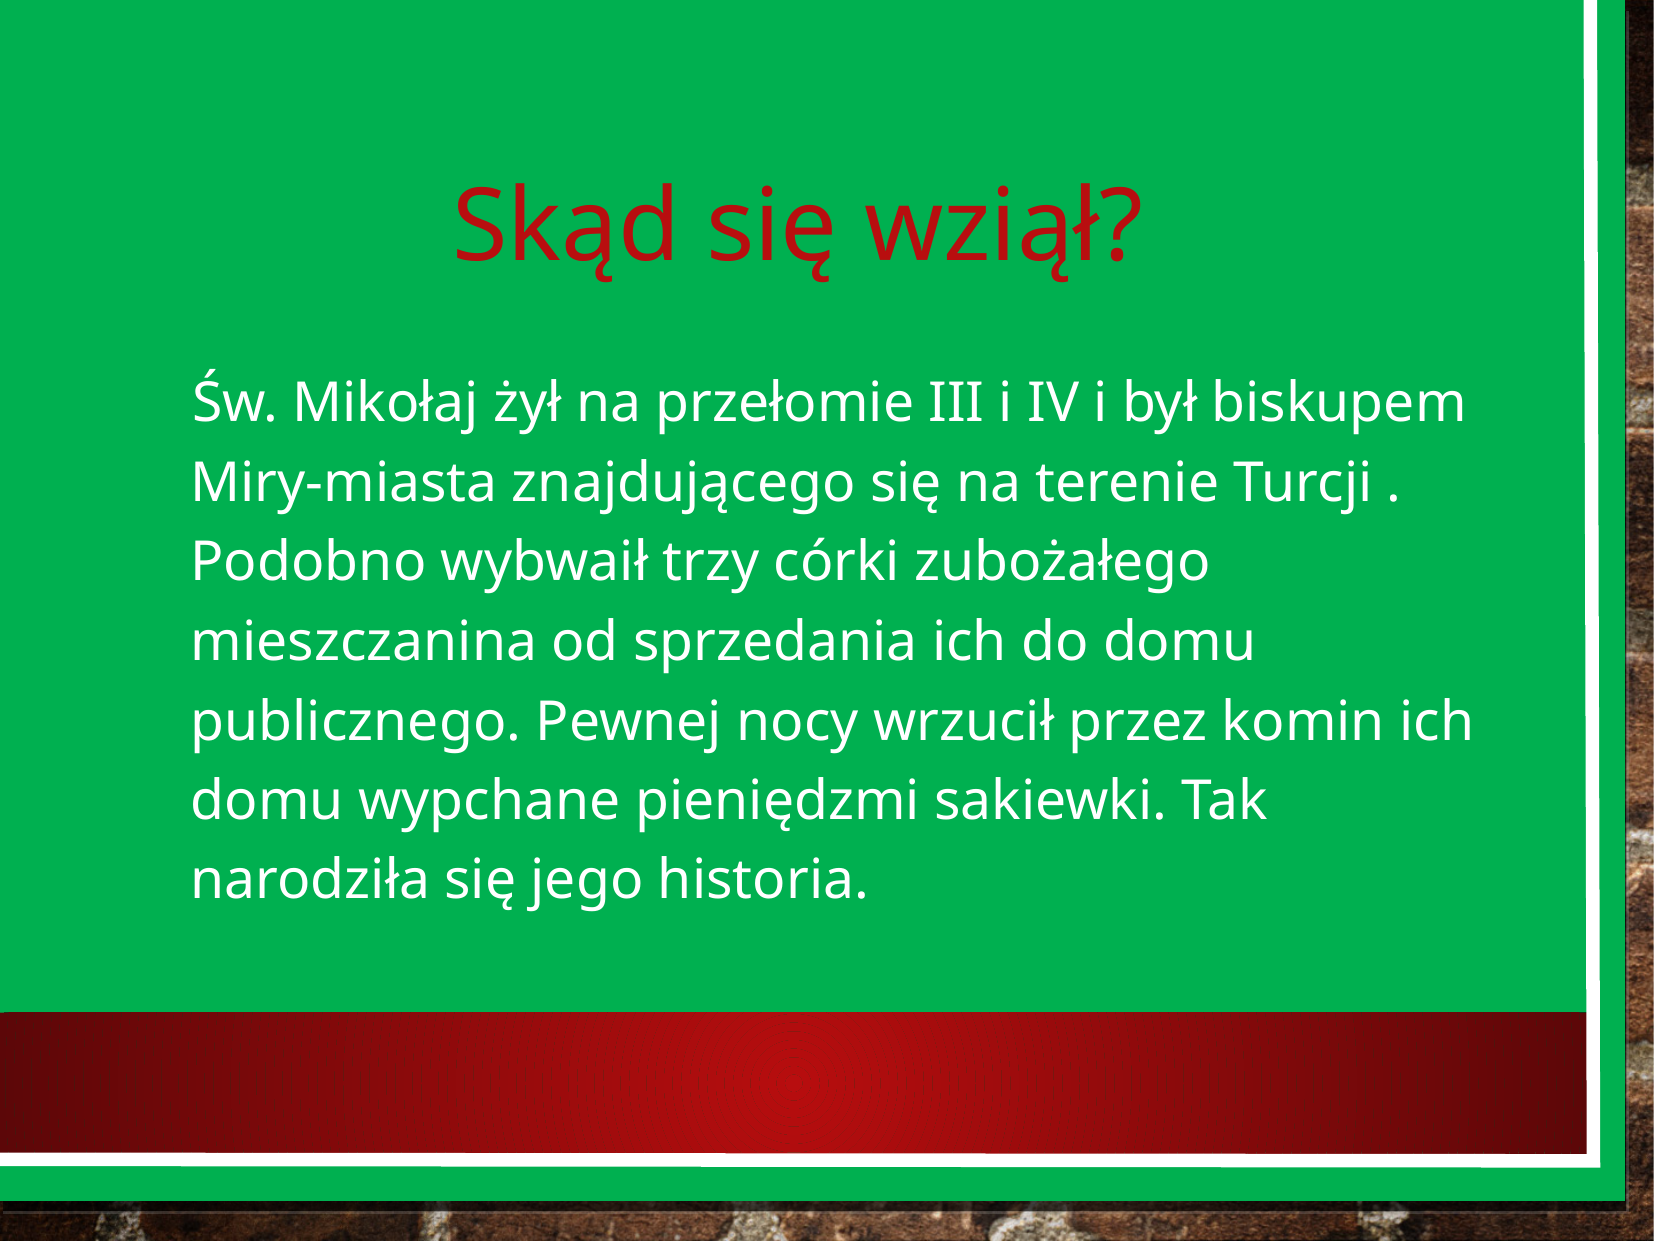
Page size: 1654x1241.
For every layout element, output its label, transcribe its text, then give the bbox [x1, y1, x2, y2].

title Skąd się wziął? [93, 124, 1504, 333]
list Św. Mikołaj żył na przełomie III i IV i był biskupem Miry-miasta znajdującego się na terenie Turcji . Podobno wybwaił trzy córki zubożałego mieszczanina od sprzedania ich do domu publicznego. Pewnej nocy wrzucił przez komin ich domu wypchane pieniędzmi sakiewki. Tak narodziła się jego historia. [93, 332, 1503, 932]
